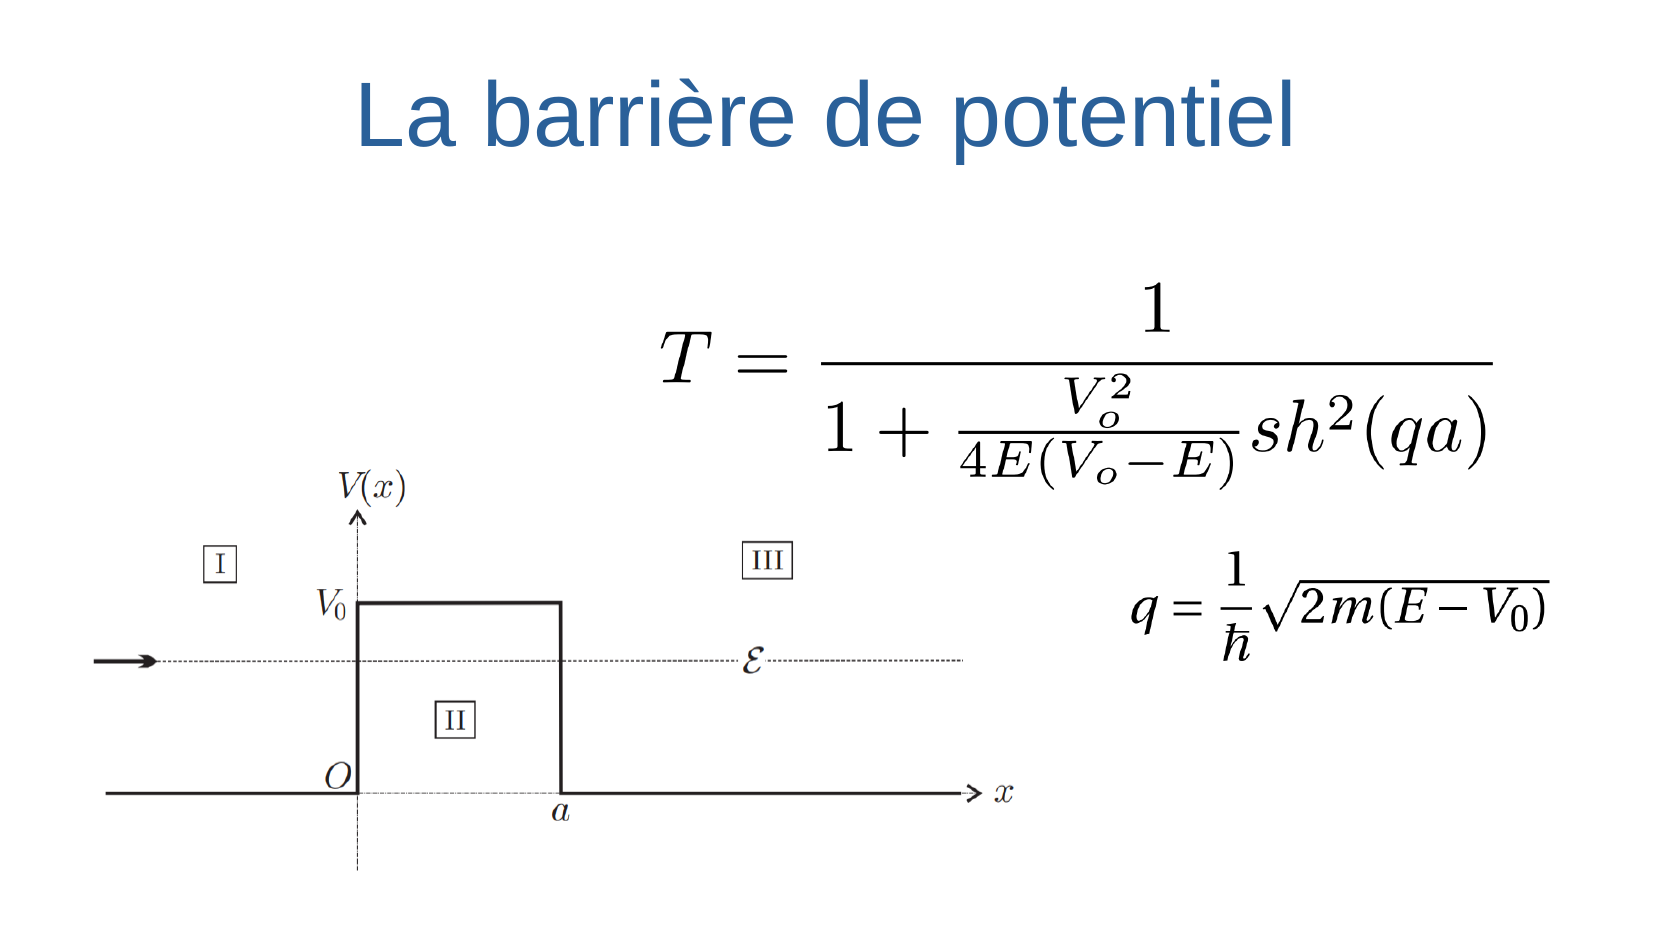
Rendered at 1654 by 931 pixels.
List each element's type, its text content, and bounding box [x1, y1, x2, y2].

picture [29, 241, 1536, 886]
picture [1092, 537, 1566, 680]
title La barrière de potentiel [82, 37, 1571, 193]
